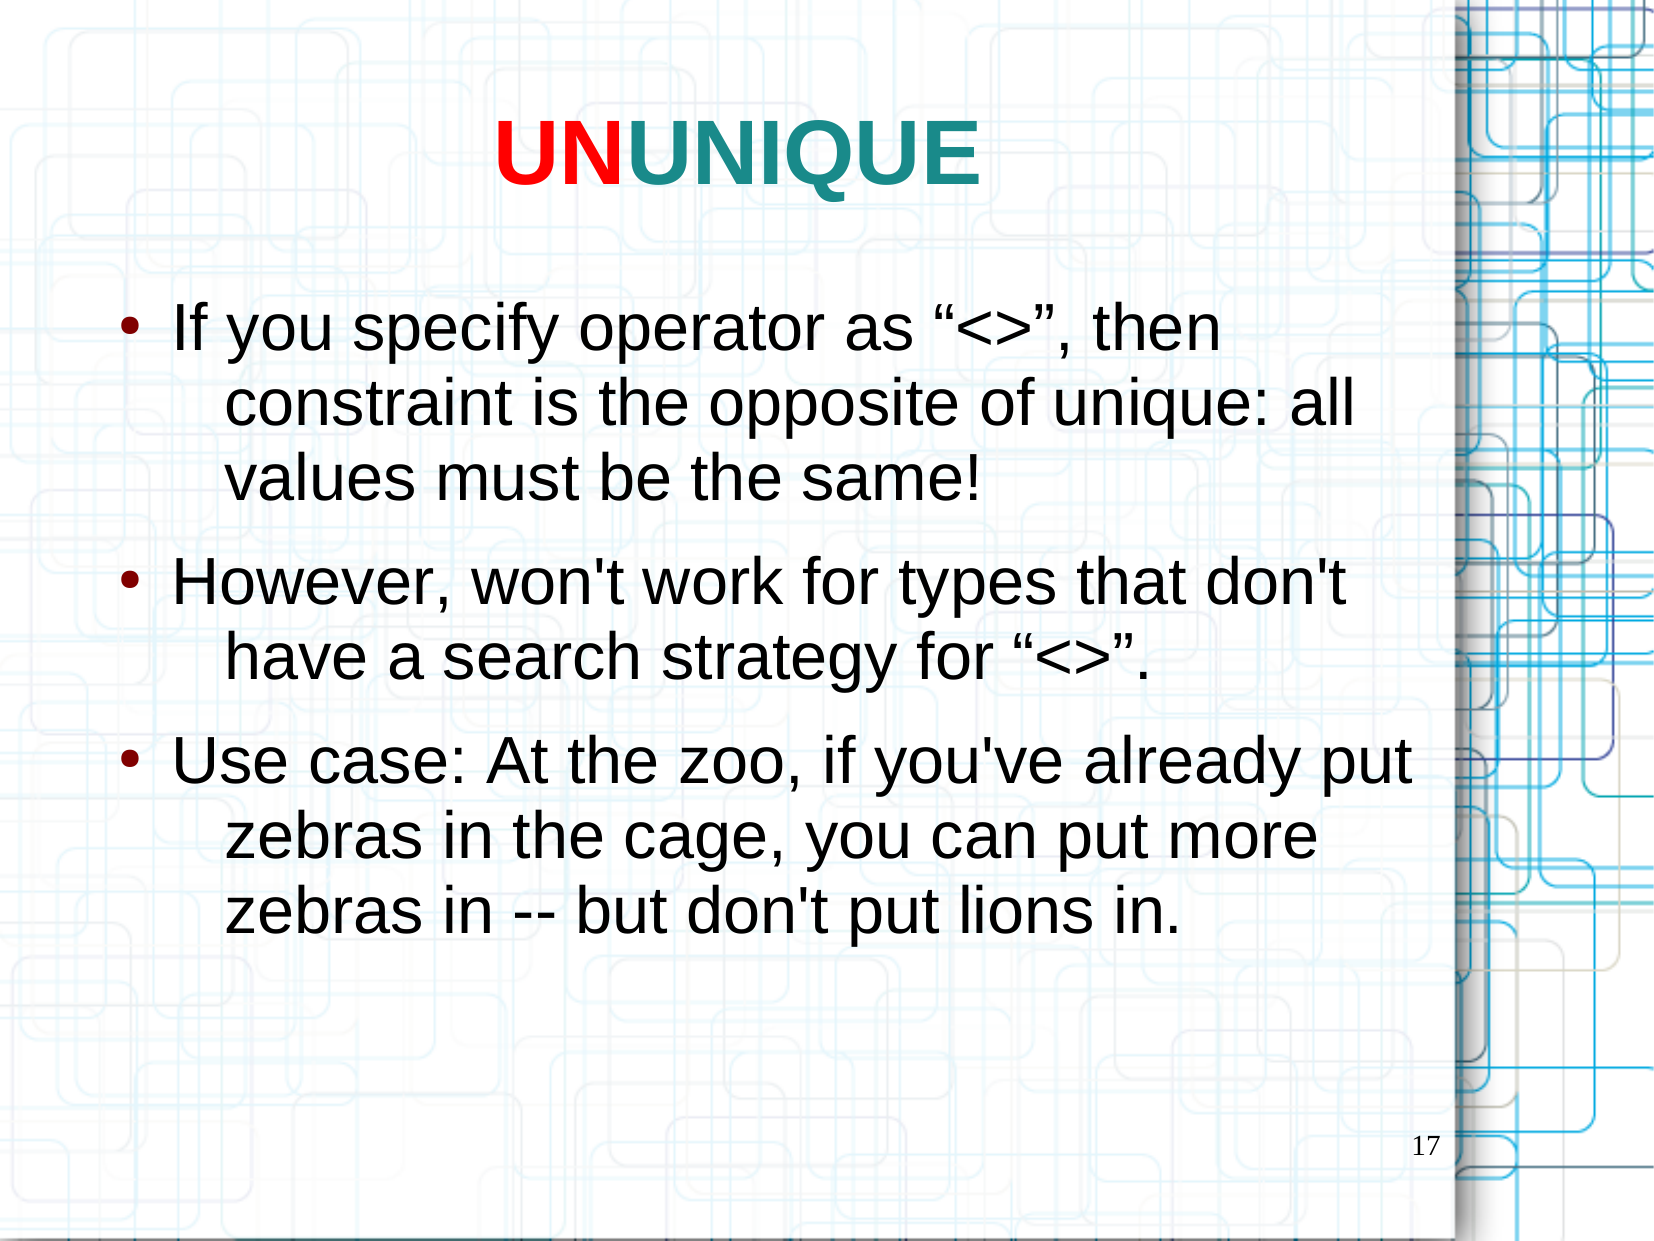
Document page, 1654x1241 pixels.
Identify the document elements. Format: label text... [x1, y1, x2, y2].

title UNUNIQUE [59, 56, 1418, 250]
picture [0, 0, 1654, 1241]
list If you specify operator as “<>”, then constraint is the opposite of unique: all values must be the same! However, won't work for types that don't have a search strategy for “<>”. Use case: At the zoo, if you've already put zebras in the cage, you can put more zebras in -- but don't put lions in. [82, 290, 1418, 1094]
